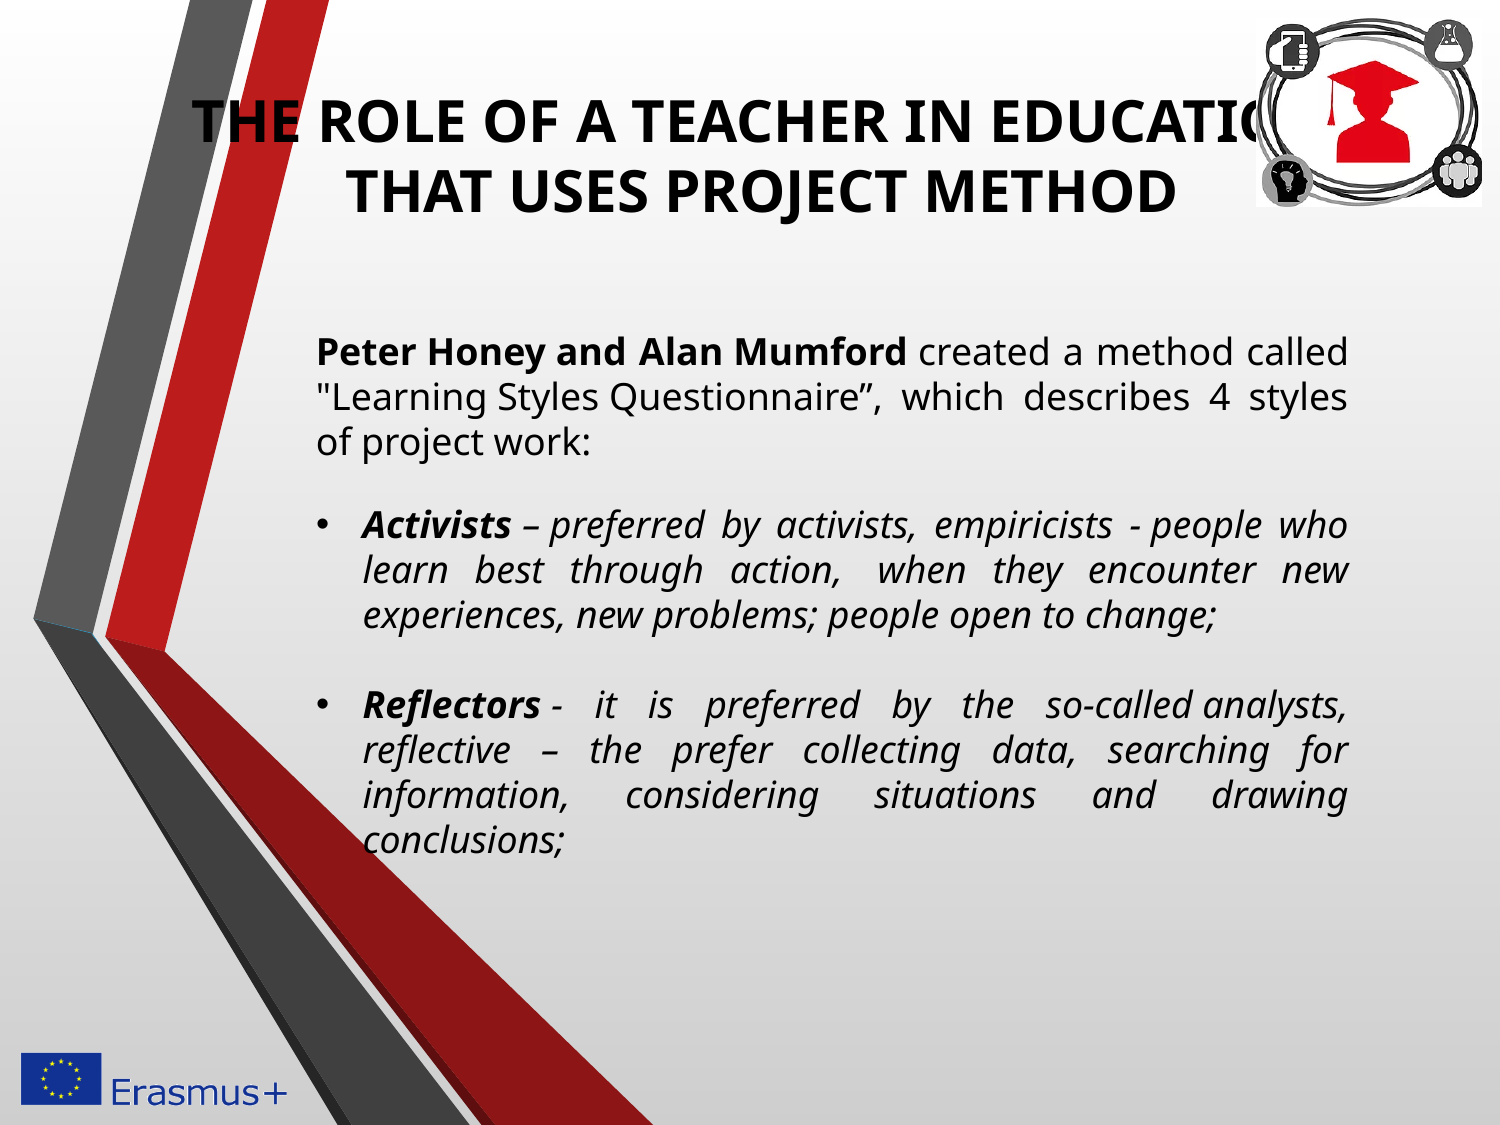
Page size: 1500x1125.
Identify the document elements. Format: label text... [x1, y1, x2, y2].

picture [1256, 18, 1482, 207]
text_box Peter Honey and Alan Mumford created a method called "Learning Styles Questionnaire”, which describes 4 styles of project work: Activists – preferred by activists, empiricists - people who learn best through action, when they encounter new experiences, new problems; people open to change; Reflectors - it is preferred by the so-called analysts, reflective – the prefer collecting data, searching for information, considering situations and drawing conclusions; [301, 320, 1365, 1099]
text_box The role of a teacher in education that uses project method [171, 76, 1353, 232]
picture [5, 1037, 302, 1120]
chart [1353, 19, 1483, 209]
